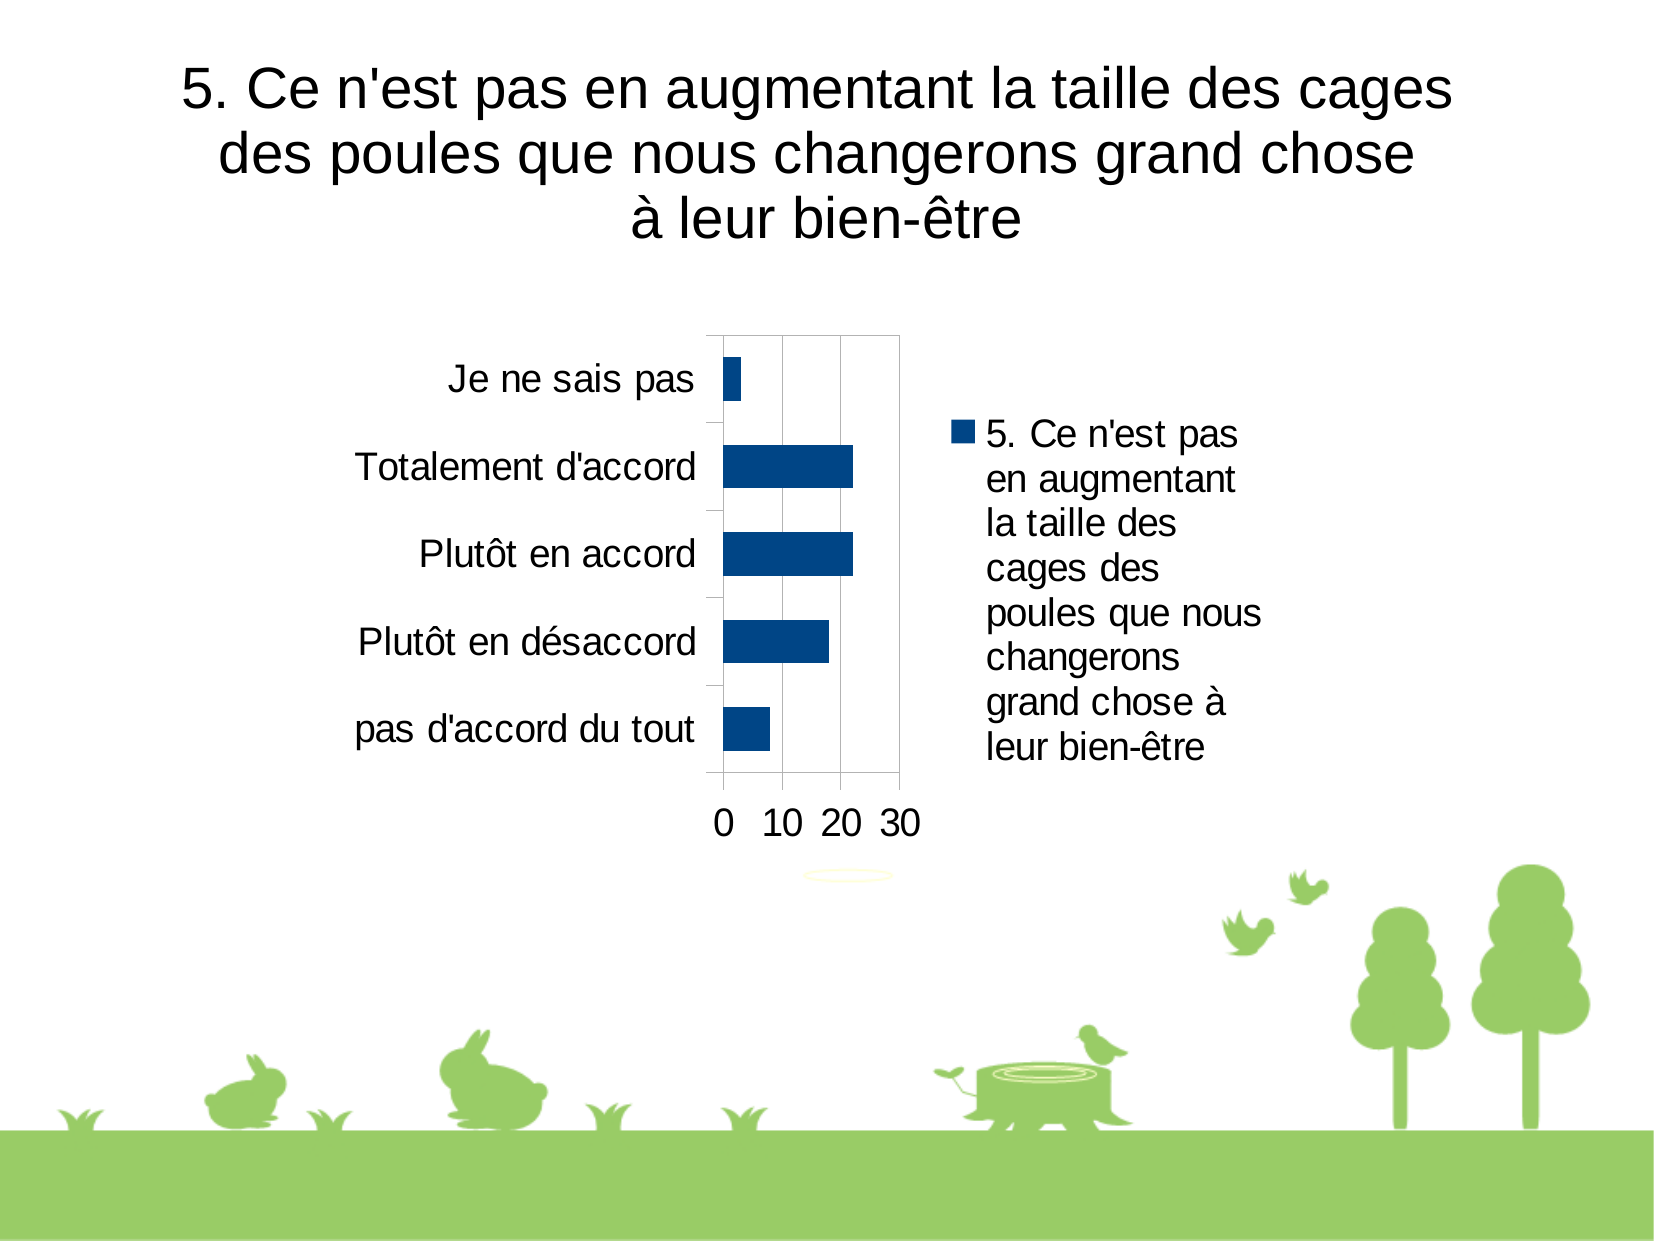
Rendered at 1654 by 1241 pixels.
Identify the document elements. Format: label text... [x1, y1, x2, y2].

title 5. Ce n'est pas en augmentant la taille des cages des poules que nous changerons grand chose à leur bien-être [82, 49, 1571, 257]
picture [0, 0, 1654, 1241]
chart [354, 324, 1300, 857]
